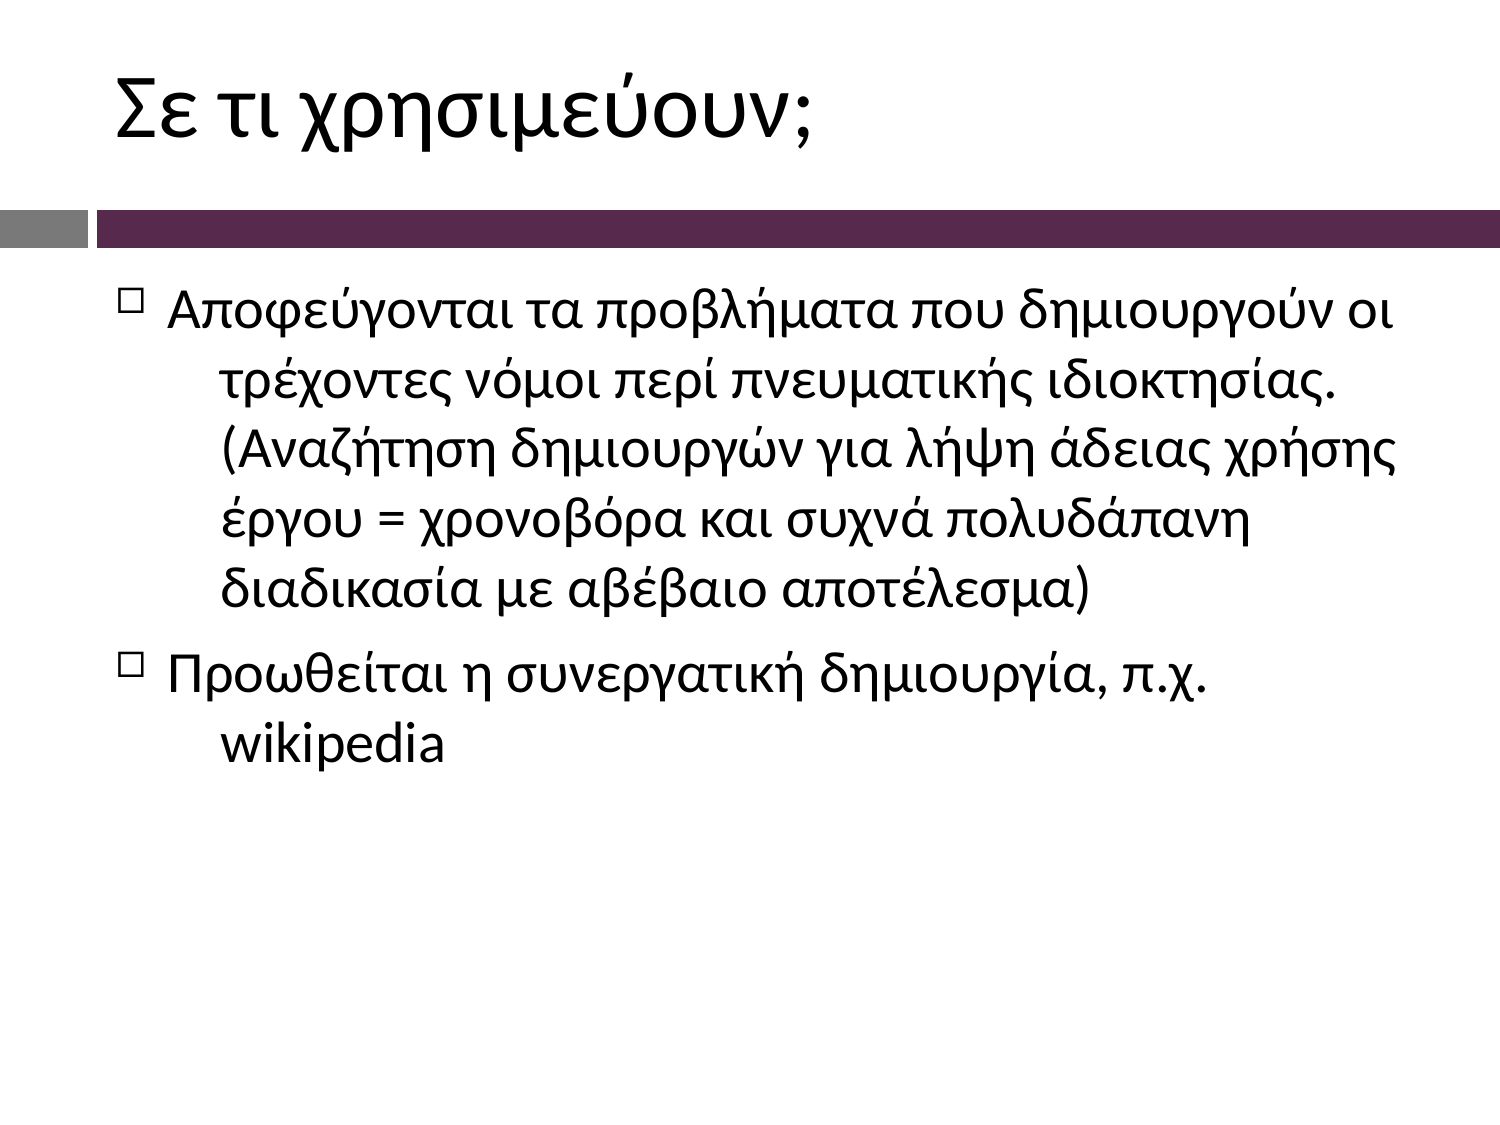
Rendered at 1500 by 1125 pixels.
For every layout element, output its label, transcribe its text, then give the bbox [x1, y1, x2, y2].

list Αποφεύγονται τα προβλήματα που δημιουργούν οι τρέχοντες νόμοι περί πνευματικής ιδιοκτησίας. (Αναζήτηση δημιουργών για λήψη άδειας χρήσης έργου = χρονοβόρα και συχνά πολυδάπανη διαδικασία με αβέβαιο αποτέλεσμα) Προωθείται η συνεργατική δημιουργία, π.χ. wikipedia [100, 262, 1438, 1000]
title Σε τι χρησιμεύουν; [100, 19, 1438, 182]
